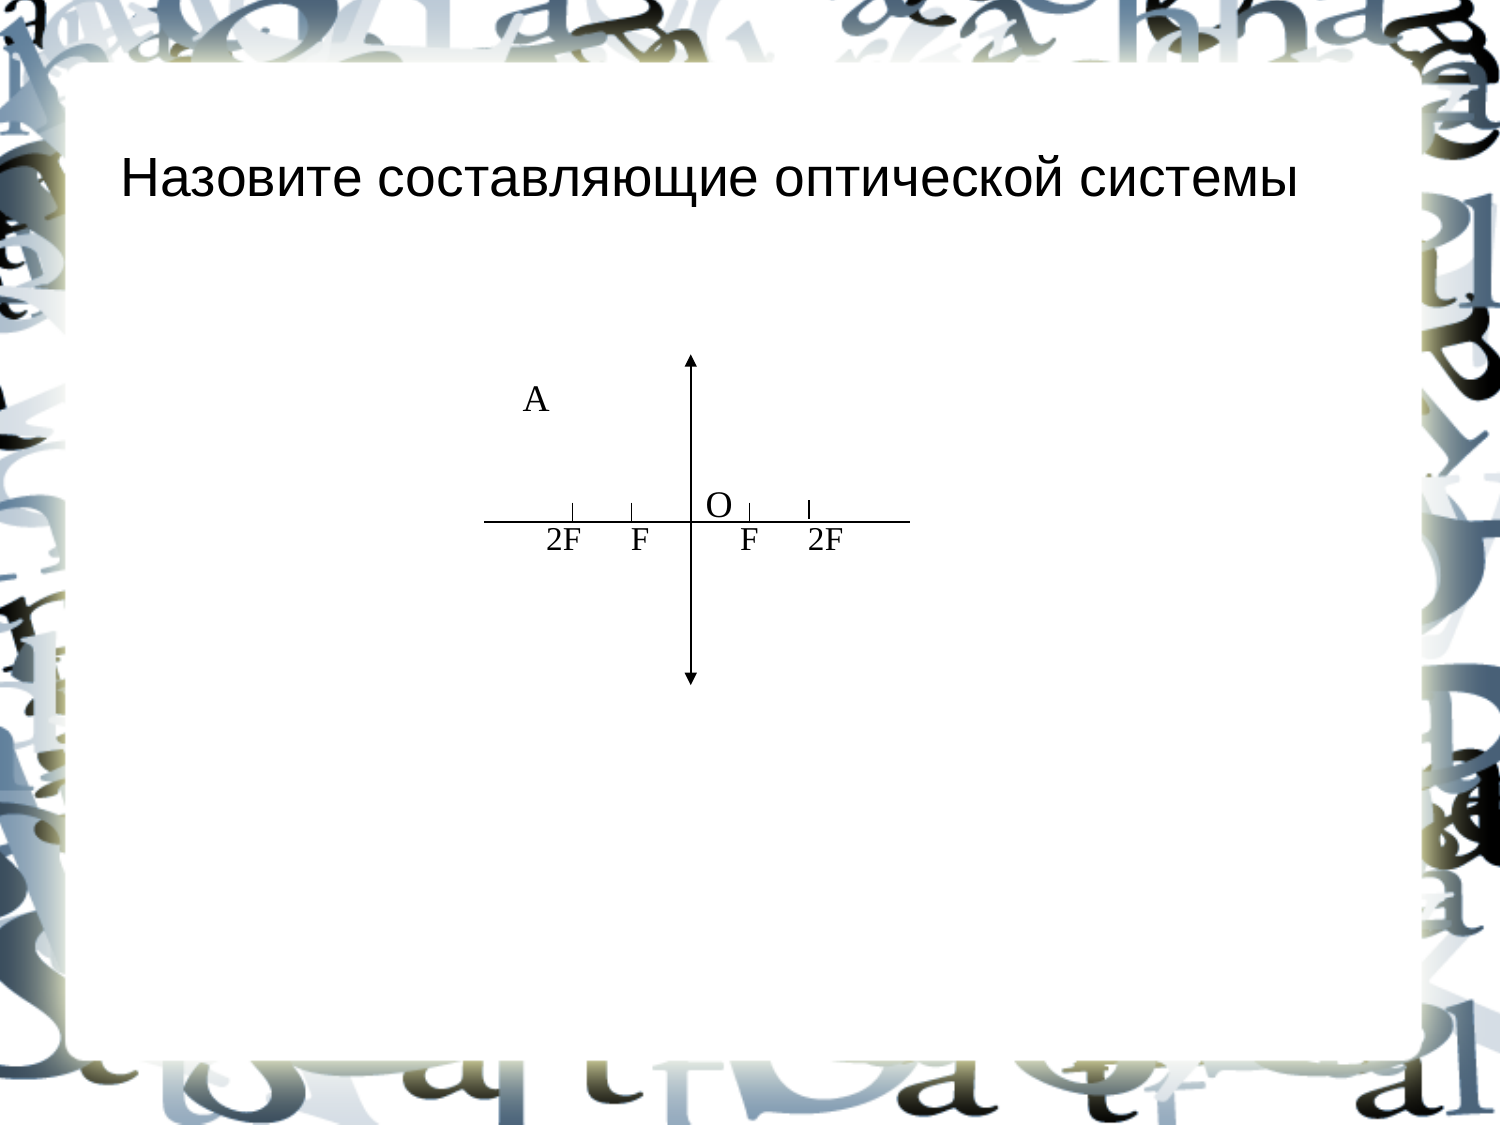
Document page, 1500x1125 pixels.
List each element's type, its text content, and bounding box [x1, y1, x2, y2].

text_box 2F F F 2F [531, 509, 861, 566]
text_box А [507, 366, 648, 497]
picture [0, 0, 1500, 1125]
title Назовите составляющие оптической системы [35, 83, 1386, 272]
text_box О [690, 472, 748, 556]
